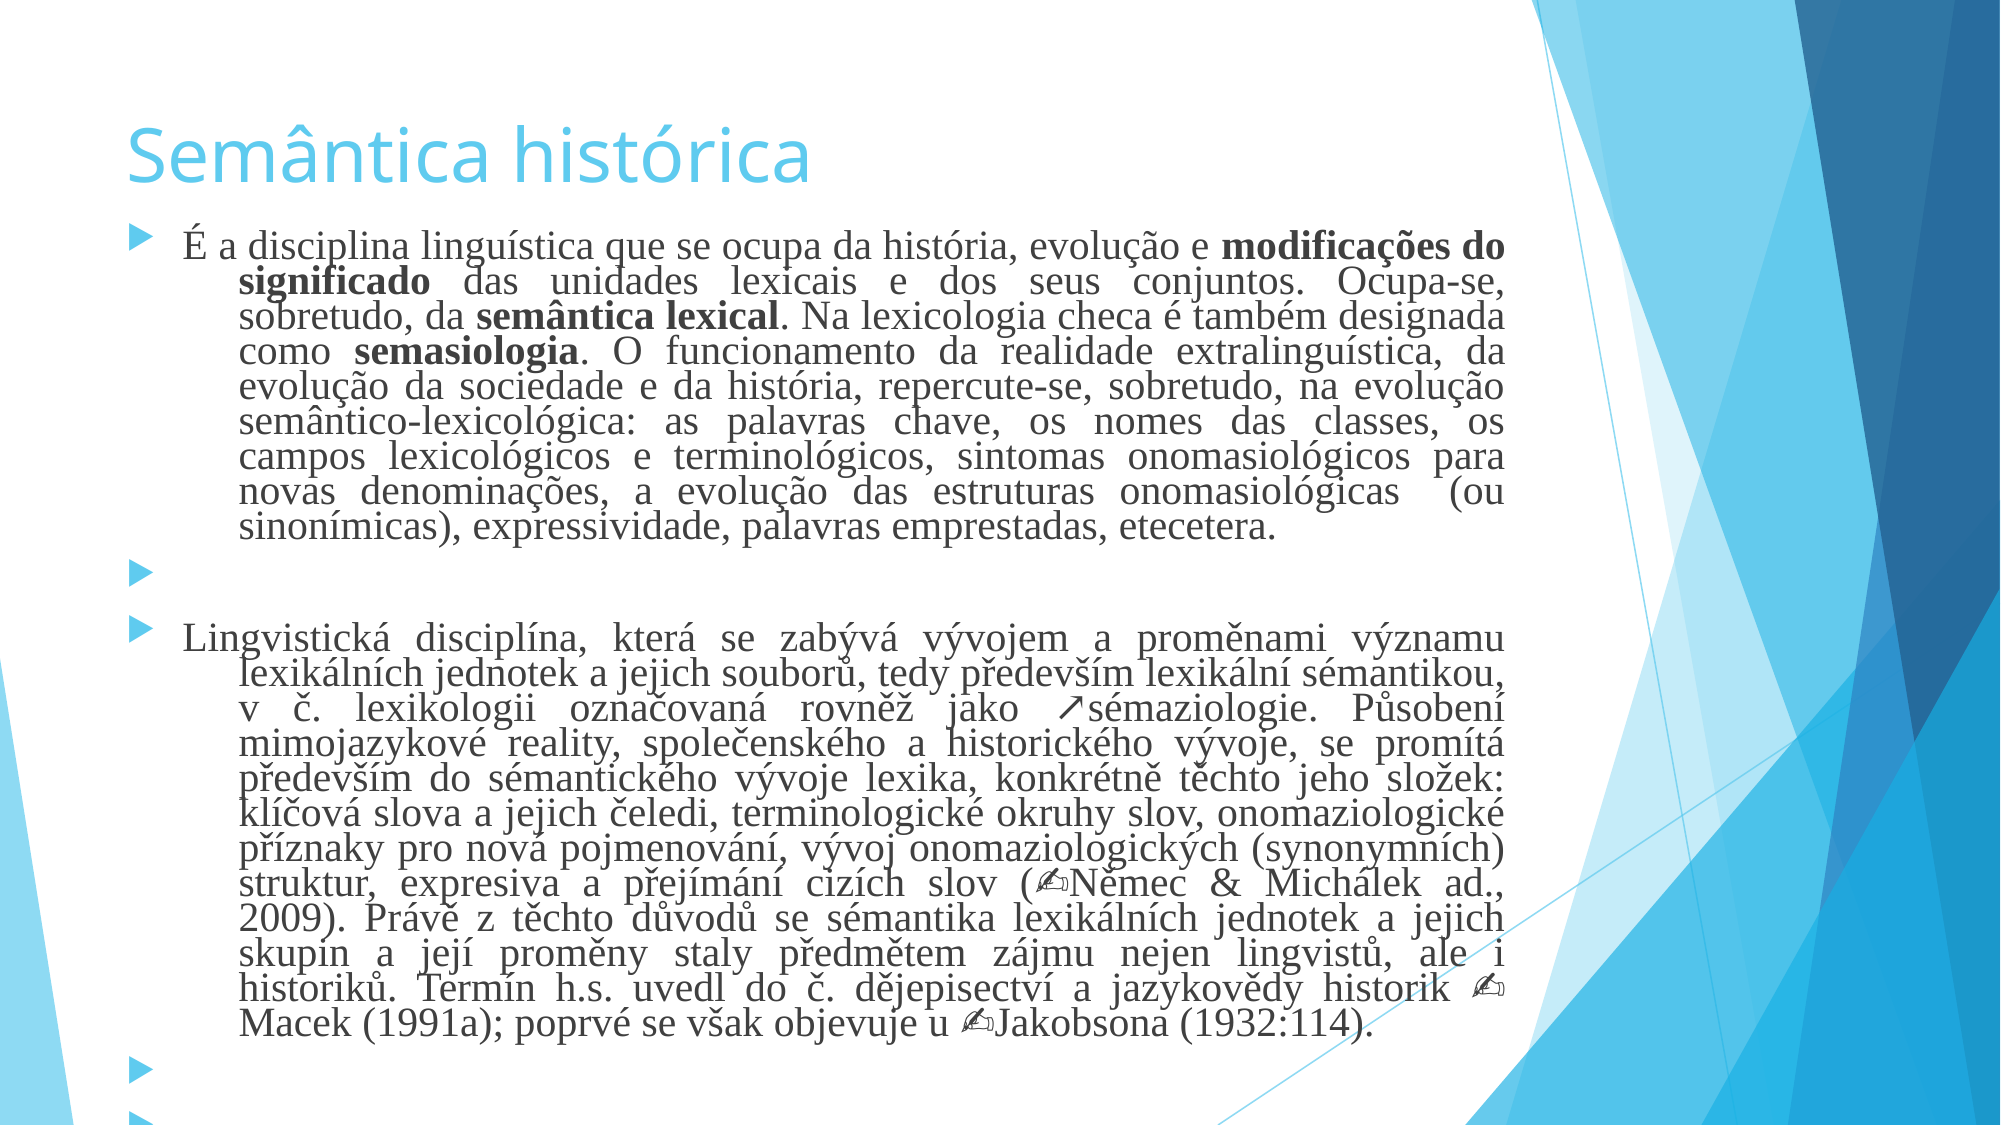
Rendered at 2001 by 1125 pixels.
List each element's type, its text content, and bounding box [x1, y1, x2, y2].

title Semântica histórica [111, 99, 1522, 223]
list É a disciplina linguística que se ocupa da história, evolução e modificações do significado das unidades lexicais e dos seus conjuntos. Ocupa-se, sobretudo, da semântica lexical. Na lexicologia checa é também designada como semasiologia. O funcionamento da realidade extralinguística, da evolução da sociedade e da história, repercute-se, sobretudo, na evolução semântico-lexicológica: as palavras chave, os nomes das classes, os campos lexicológicos e terminológicos, sintomas onomasiológicos para novas denominações, a evolução das estruturas onomasiológicas (ou sinonímicas), expressividade, palavras emprestadas, etecetera. Lingvistická disciplína, která se zabývá vývojem a proměnami významu lexikálních jednotek a jejich souborů, tedy především lexikální sémantikou, v č. lexikologii označovaná rovněž jako ↗sémaziologie. Působení mimojazykové reality, společenského a historického vývoje, se promítá především do sémantického vývoje lexika, konkrétně těchto jeho složek: klíčová slova a jejich čeledi, terminologické okruhy slov, onomaziologické příznaky pro nová pojmenování, vývoj onomaziologických (synonymních) struktur, expresiva a přejímání cizích slov (✍Němec & Michálek ad., 2009). Právě z těchto důvodů se sémantika lexikálních jednotek a jejich skupin a její proměny staly předmětem zájmu nejen lingvistů, ale i historiků. Termín h.s. uvedl do č. dějepisectví a jazykovědy historik ✍Macek (1991a); poprvé se však objevuje u ✍Jakobsona (1932:114). [111, 223, 1522, 1075]
